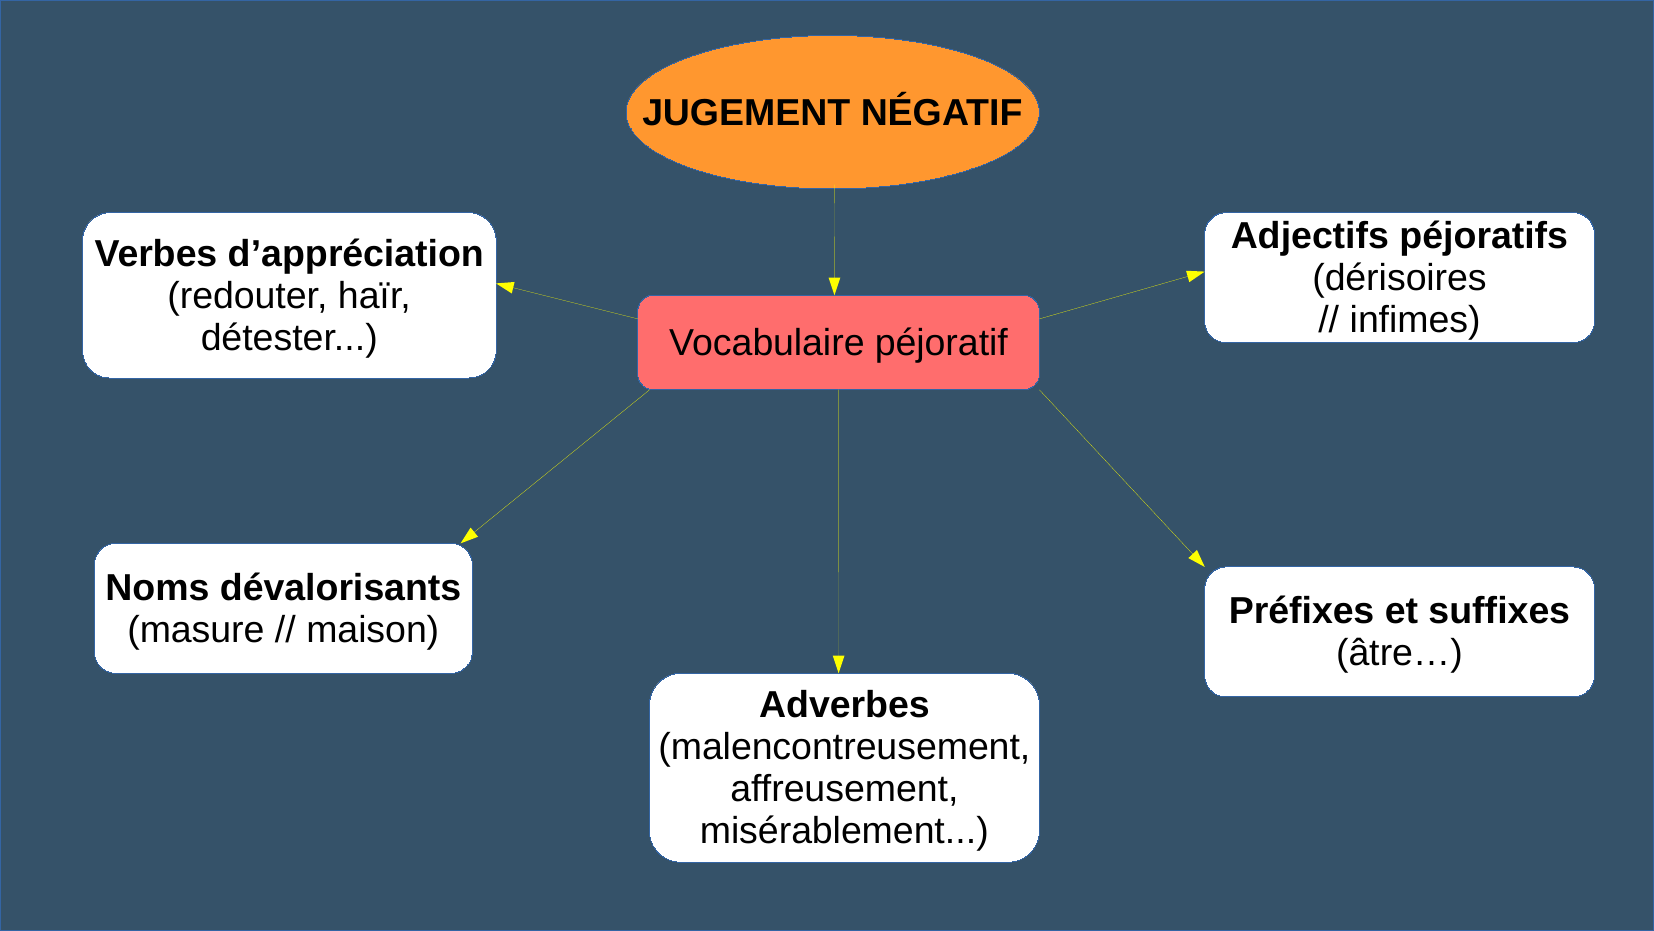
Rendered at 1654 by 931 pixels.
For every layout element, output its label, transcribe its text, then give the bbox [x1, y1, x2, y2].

text_box Vocabulaire péjoratif [637, 295, 1040, 390]
text_box Noms dévalorisants (masure // maison) [94, 543, 473, 674]
text_box Adjectifs péjoratifs (dérisoires // infimes) [1204, 212, 1595, 343]
text_box Préfixes et suffixes (âtre…) [1204, 566, 1595, 697]
text_box Verbes d’appréciation (redouter, haïr, détester...) [82, 212, 497, 379]
text_box JUGEMENT NÉGATIF [626, 35, 1040, 189]
text_box Adverbes (malencontreusement, affreusement, misérablement...) [649, 673, 1040, 863]
text_box [0, 0, 1654, 931]
